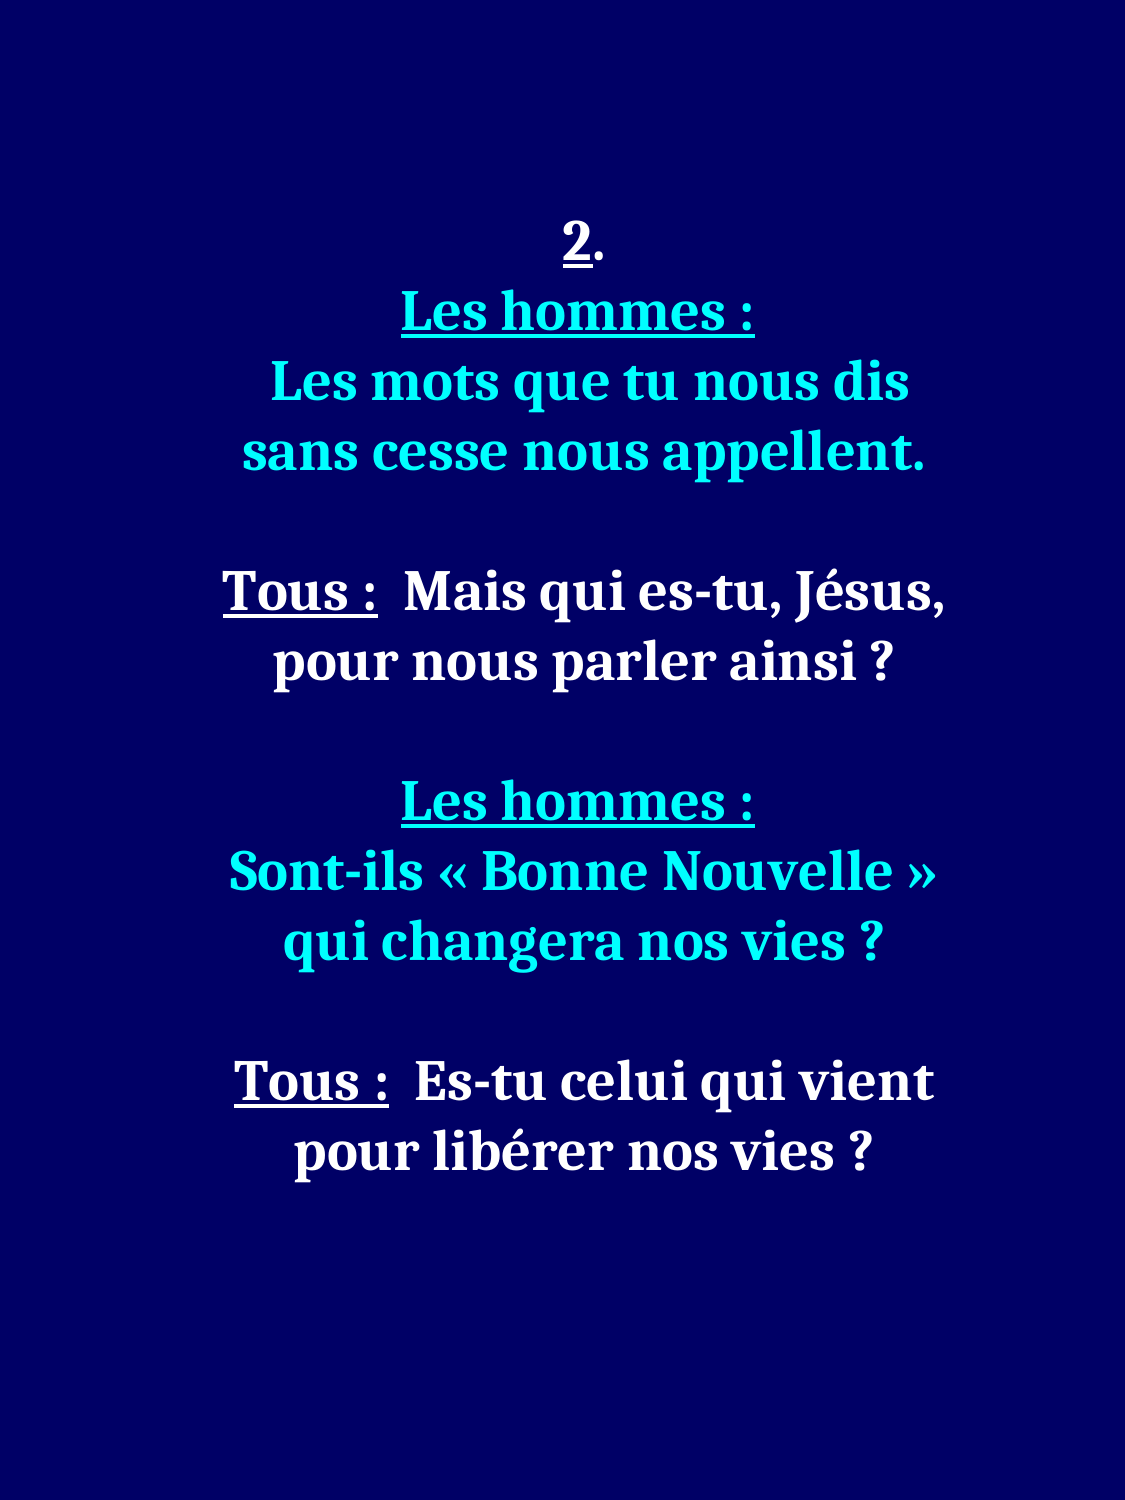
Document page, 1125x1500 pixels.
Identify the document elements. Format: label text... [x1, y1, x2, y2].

text_box 2. Les hommes : Les mots que tu nous dis sans cesse nous appellent. Tous : Mais qui es-tu, Jésus, pour nous parler ainsi ? Les hommes : Sont-ils « Bonne Nouvelle » qui changera nos vies ? Tous : Es-tu celui qui vient pour libérer nos vies ? [0, 0, 1125, 1385]
